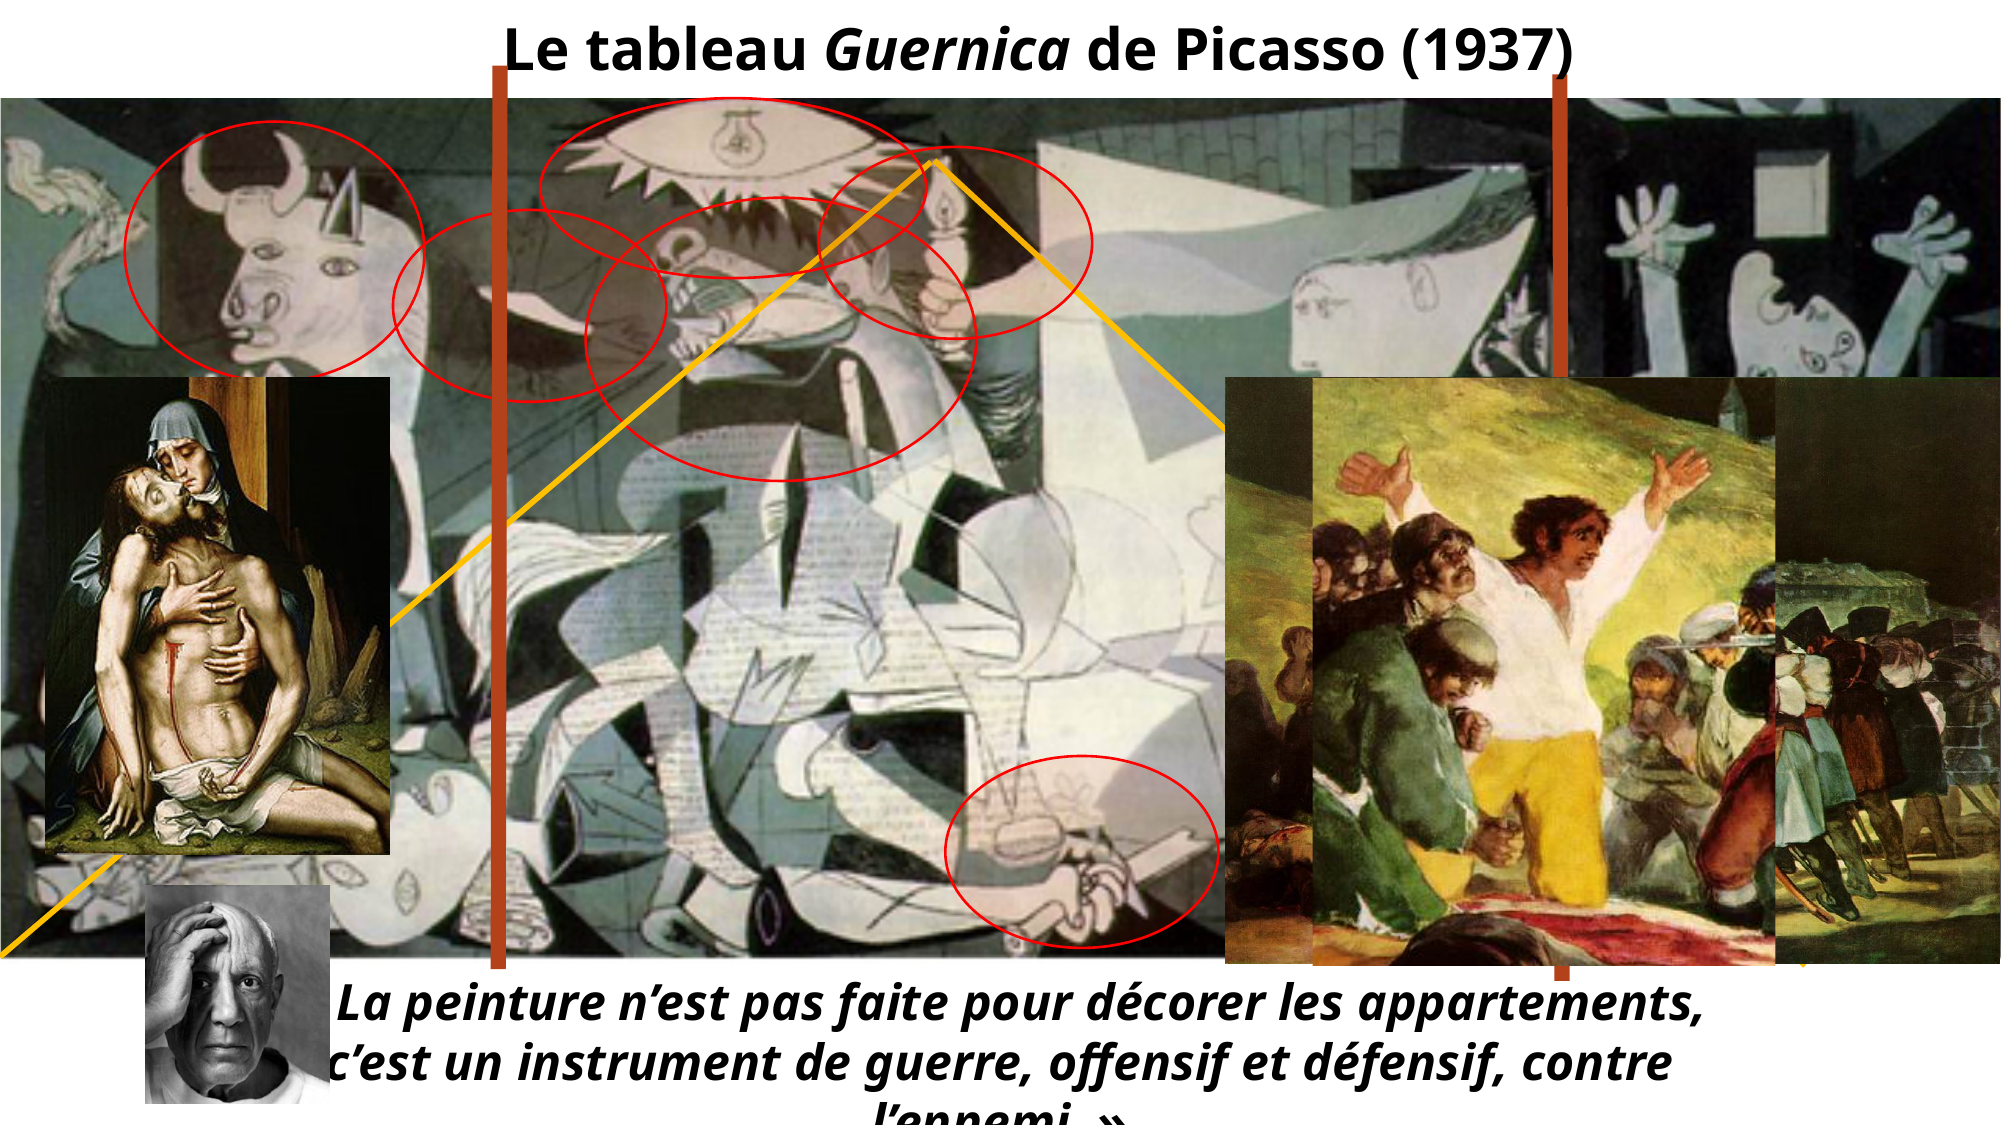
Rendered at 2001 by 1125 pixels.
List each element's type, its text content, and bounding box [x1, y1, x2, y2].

picture [507, 390, 621, 519]
picture [506, 98, 2000, 966]
text_box « La peinture n’est pas faite pour décorer les appartements, c’est un instrument de guerre, offensif et défensif, contre l’ennemi. » [248, 963, 1752, 1125]
picture [508, 98, 706, 210]
picture [0, 98, 492, 1104]
text_box Le tableau Guernica de Picasso (1937) [124, 4, 1953, 91]
text_box [945, 755, 1219, 948]
text_box [124, 121, 492, 398]
text_box [507, 98, 1093, 482]
